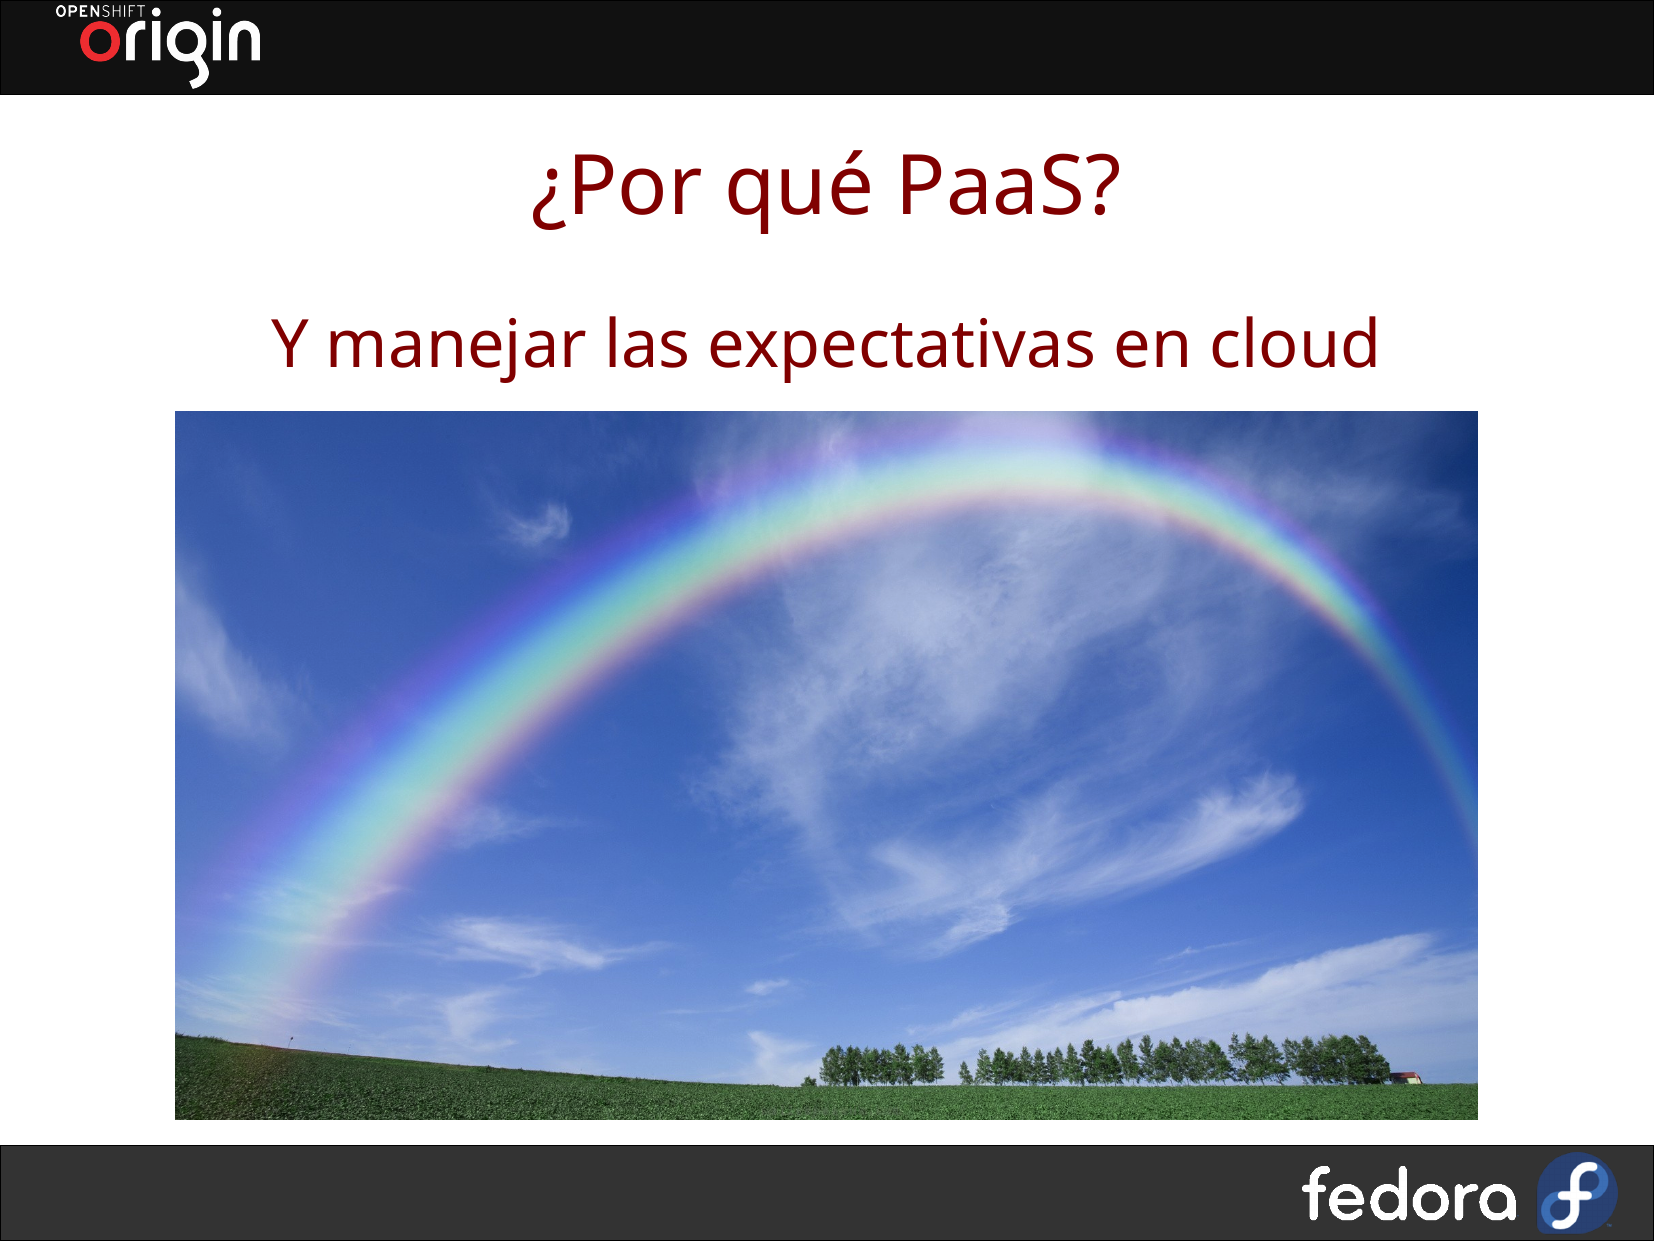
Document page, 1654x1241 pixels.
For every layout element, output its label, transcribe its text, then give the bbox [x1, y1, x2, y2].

picture [175, 411, 1478, 1120]
title ¿Por qué PaaS? [82, 78, 1571, 287]
picture [56, 5, 260, 89]
picture [1299, 1151, 1619, 1235]
list Y manejar las expectativas en cloud [82, 296, 1571, 1099]
